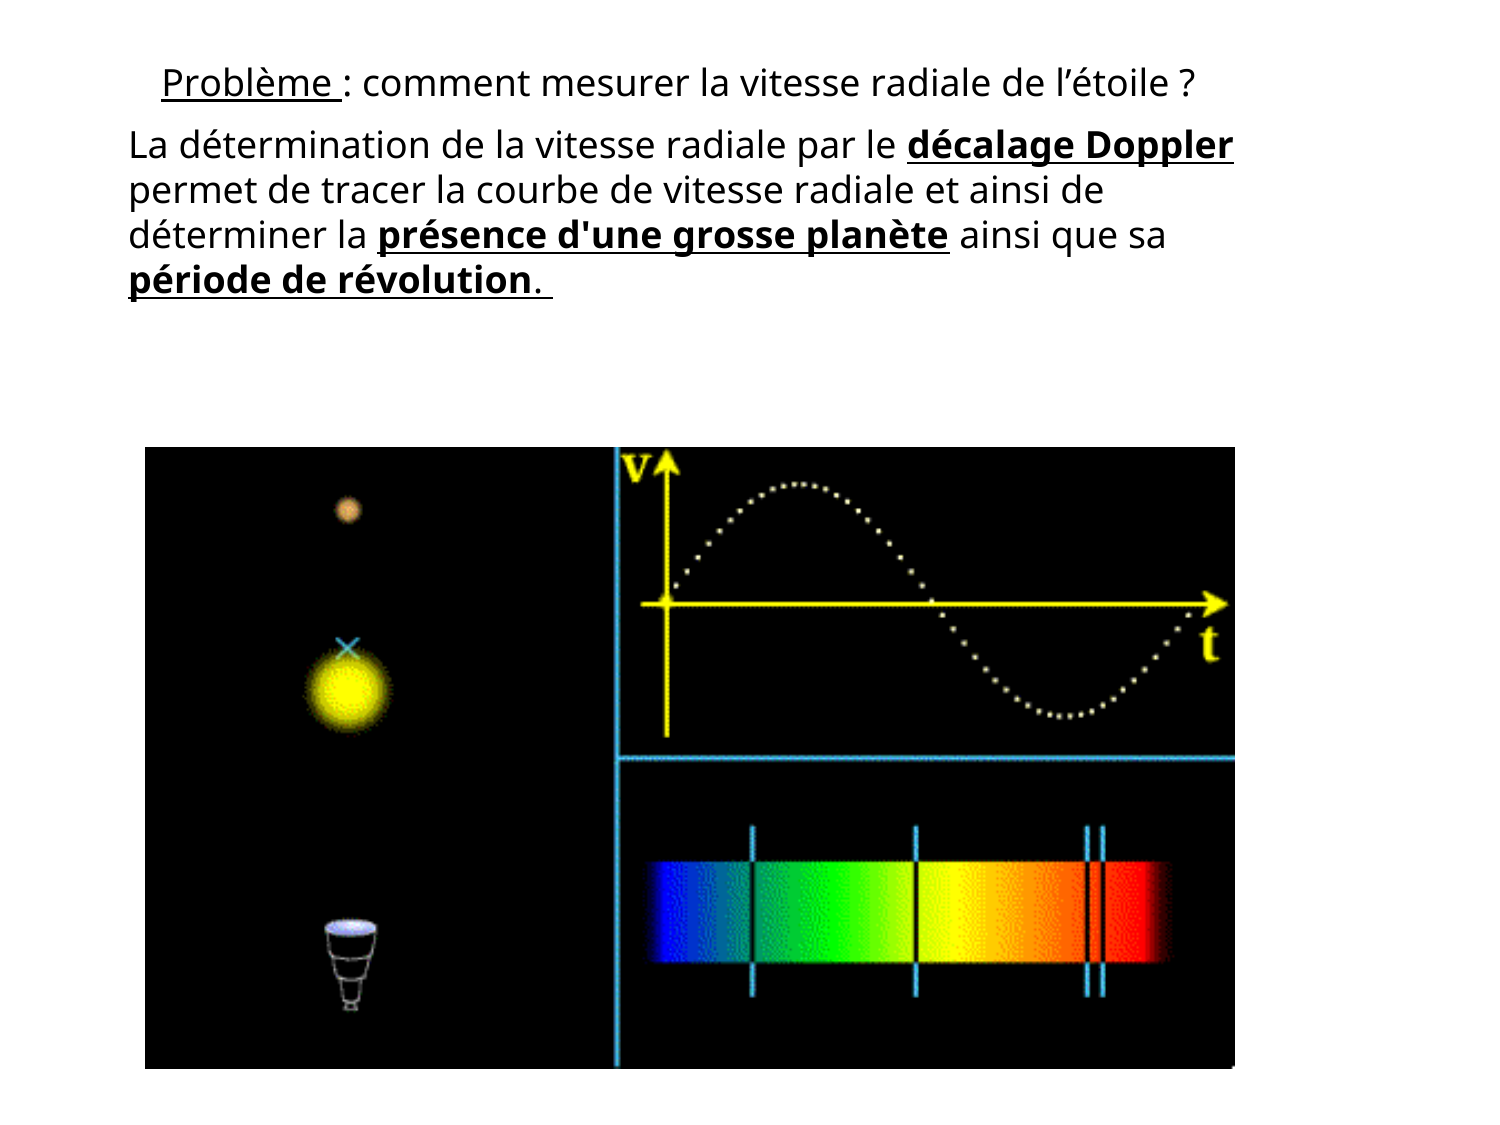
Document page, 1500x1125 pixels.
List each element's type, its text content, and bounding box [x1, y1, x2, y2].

picture [145, 447, 1235, 1070]
text_box La détermination de la vitesse radiale par le décalage Doppler permet de tracer la courbe de vitesse radiale et ainsi de déterminer la présence d'une grosse planète ainsi que sa période de révolution. [113, 113, 1302, 309]
text_box Problème : comment mesurer la vitesse radiale de l’étoile ? [146, 50, 1430, 112]
